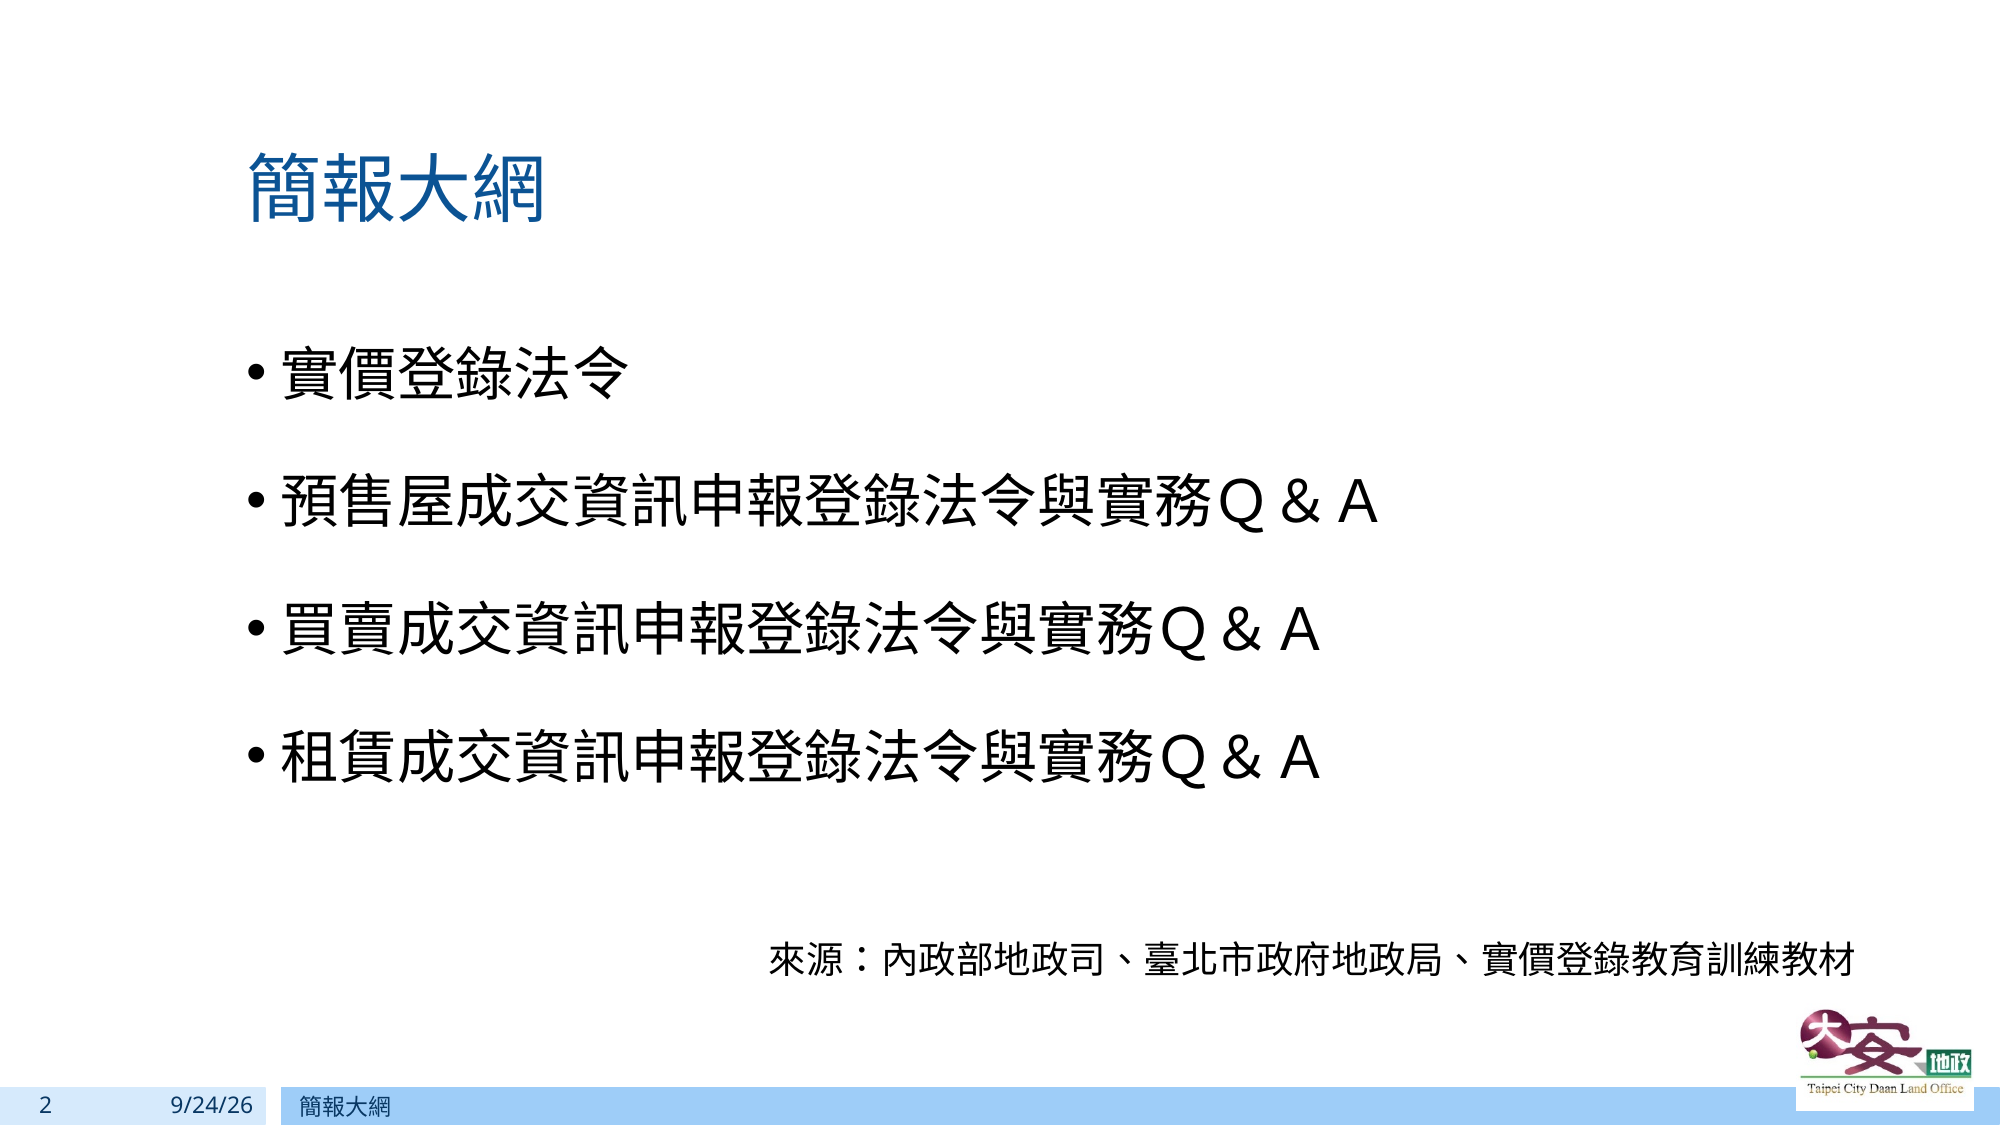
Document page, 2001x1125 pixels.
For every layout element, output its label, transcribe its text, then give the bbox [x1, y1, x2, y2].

footer 簡報大網 [284, 1087, 1785, 1125]
list 實價登錄法令 預售屋成交資訊申報登錄法令與實務Ｑ＆Ａ 買賣成交資訊申報登錄法令與實務Ｑ＆Ａ 租賃成交資訊申報登錄法令與實務Ｑ＆Ａ [231, 294, 1769, 1015]
slide_number 10/21/21 [74, 1087, 269, 1125]
slide_number <編號> [0, 1087, 68, 1125]
text_box 來源：內政部地政司、臺北市政府地政局、實價登錄教育訓練教材 [754, 928, 1872, 989]
title 簡報大網 [231, 45, 1769, 240]
picture [1796, 992, 1974, 1111]
